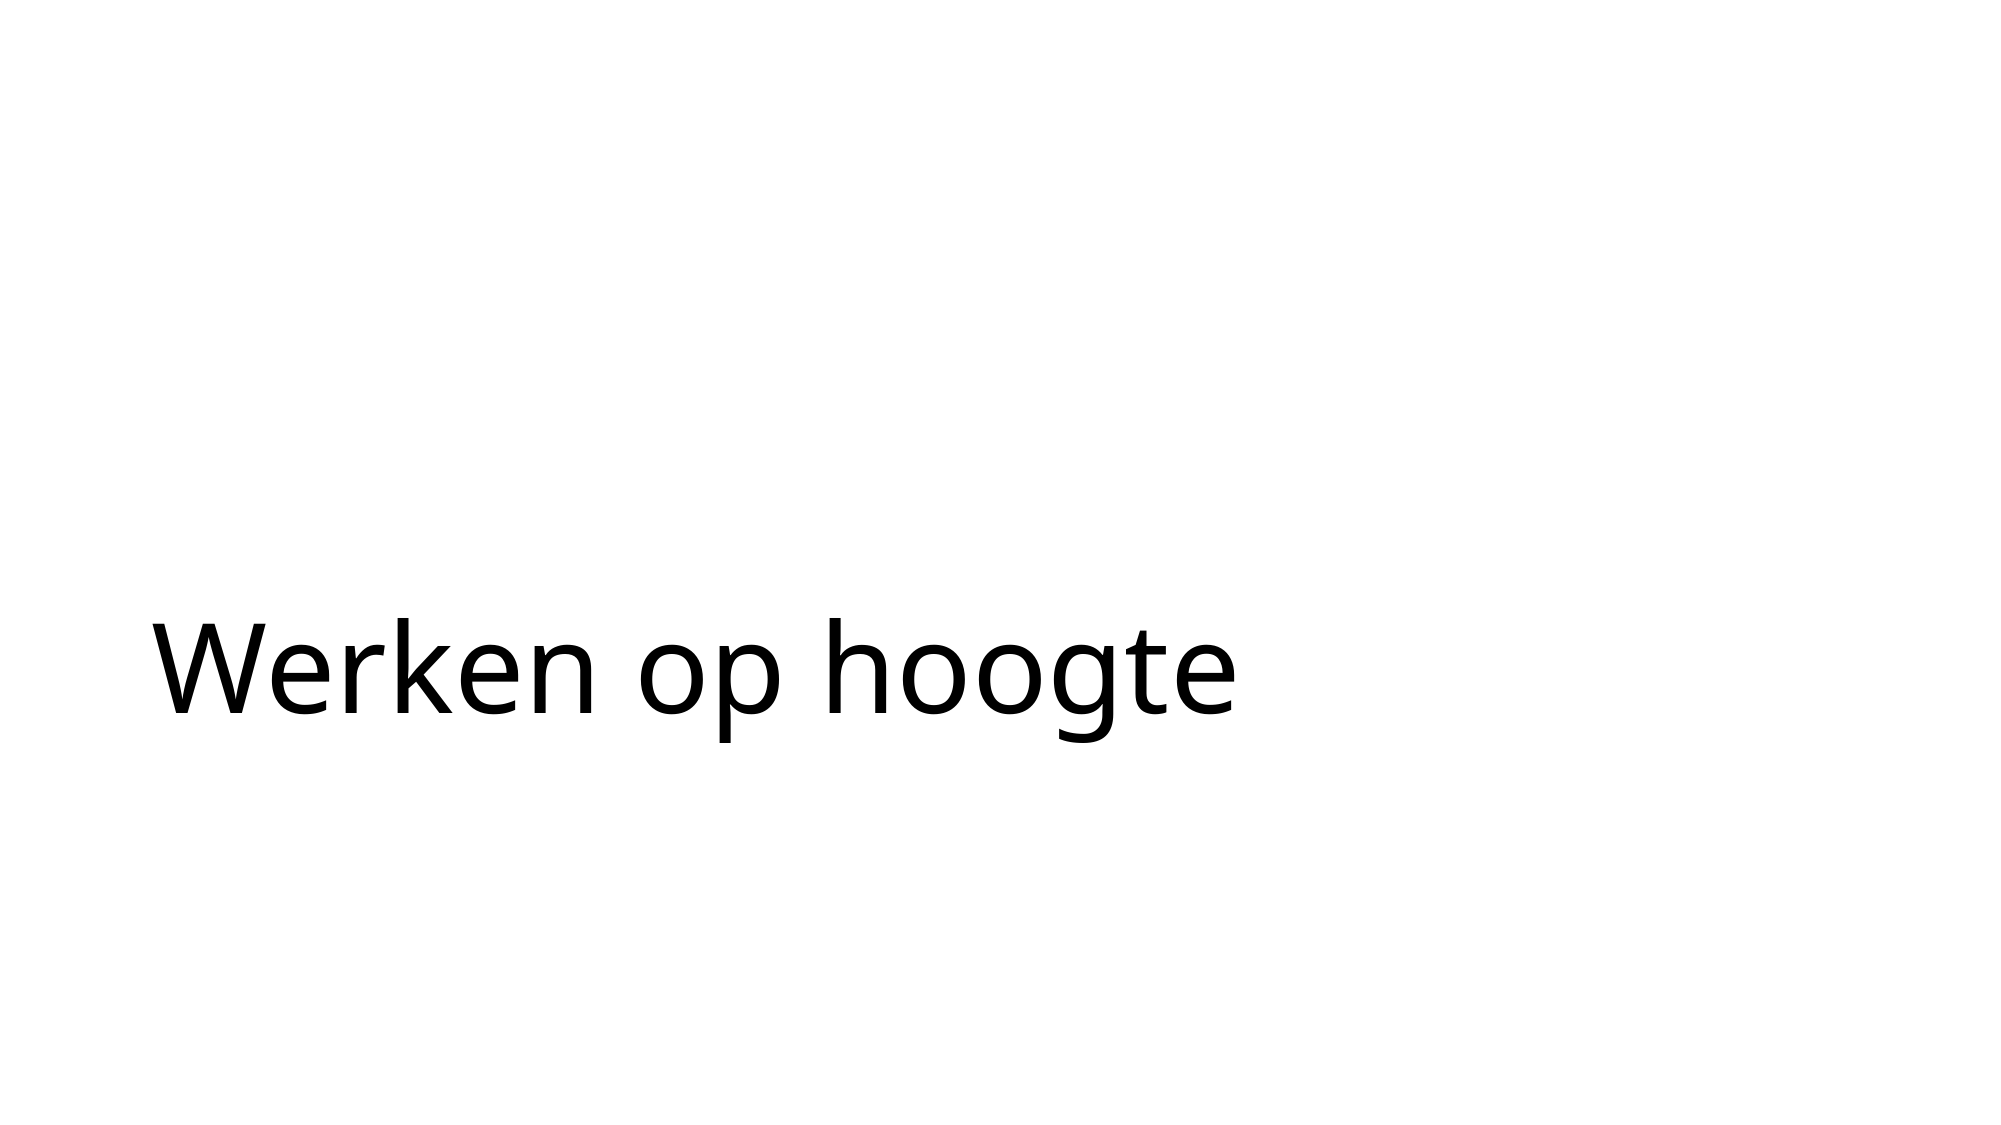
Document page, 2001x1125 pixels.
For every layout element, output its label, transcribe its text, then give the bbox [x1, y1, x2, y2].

title Werken op hoogte [136, 280, 1862, 749]
